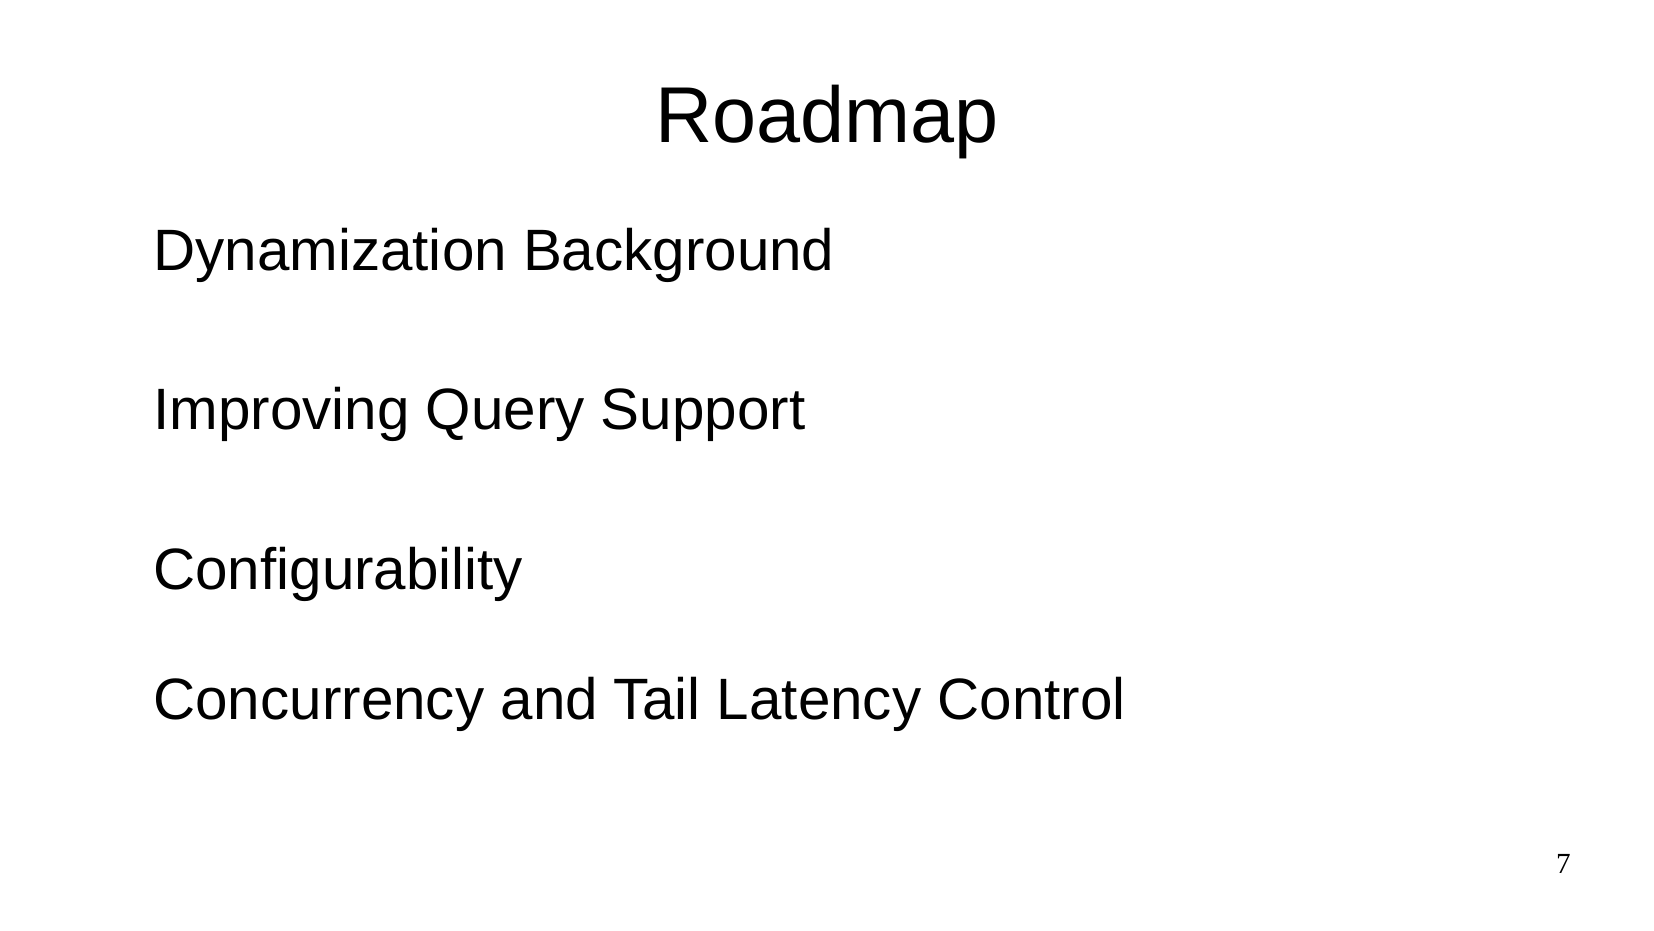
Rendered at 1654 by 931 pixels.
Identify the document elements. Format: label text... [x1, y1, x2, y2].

title Roadmap [82, 37, 1571, 193]
list Dynamization Background Improving Query Support Configurability Concurrency and Tail Latency Control [82, 217, 1571, 758]
